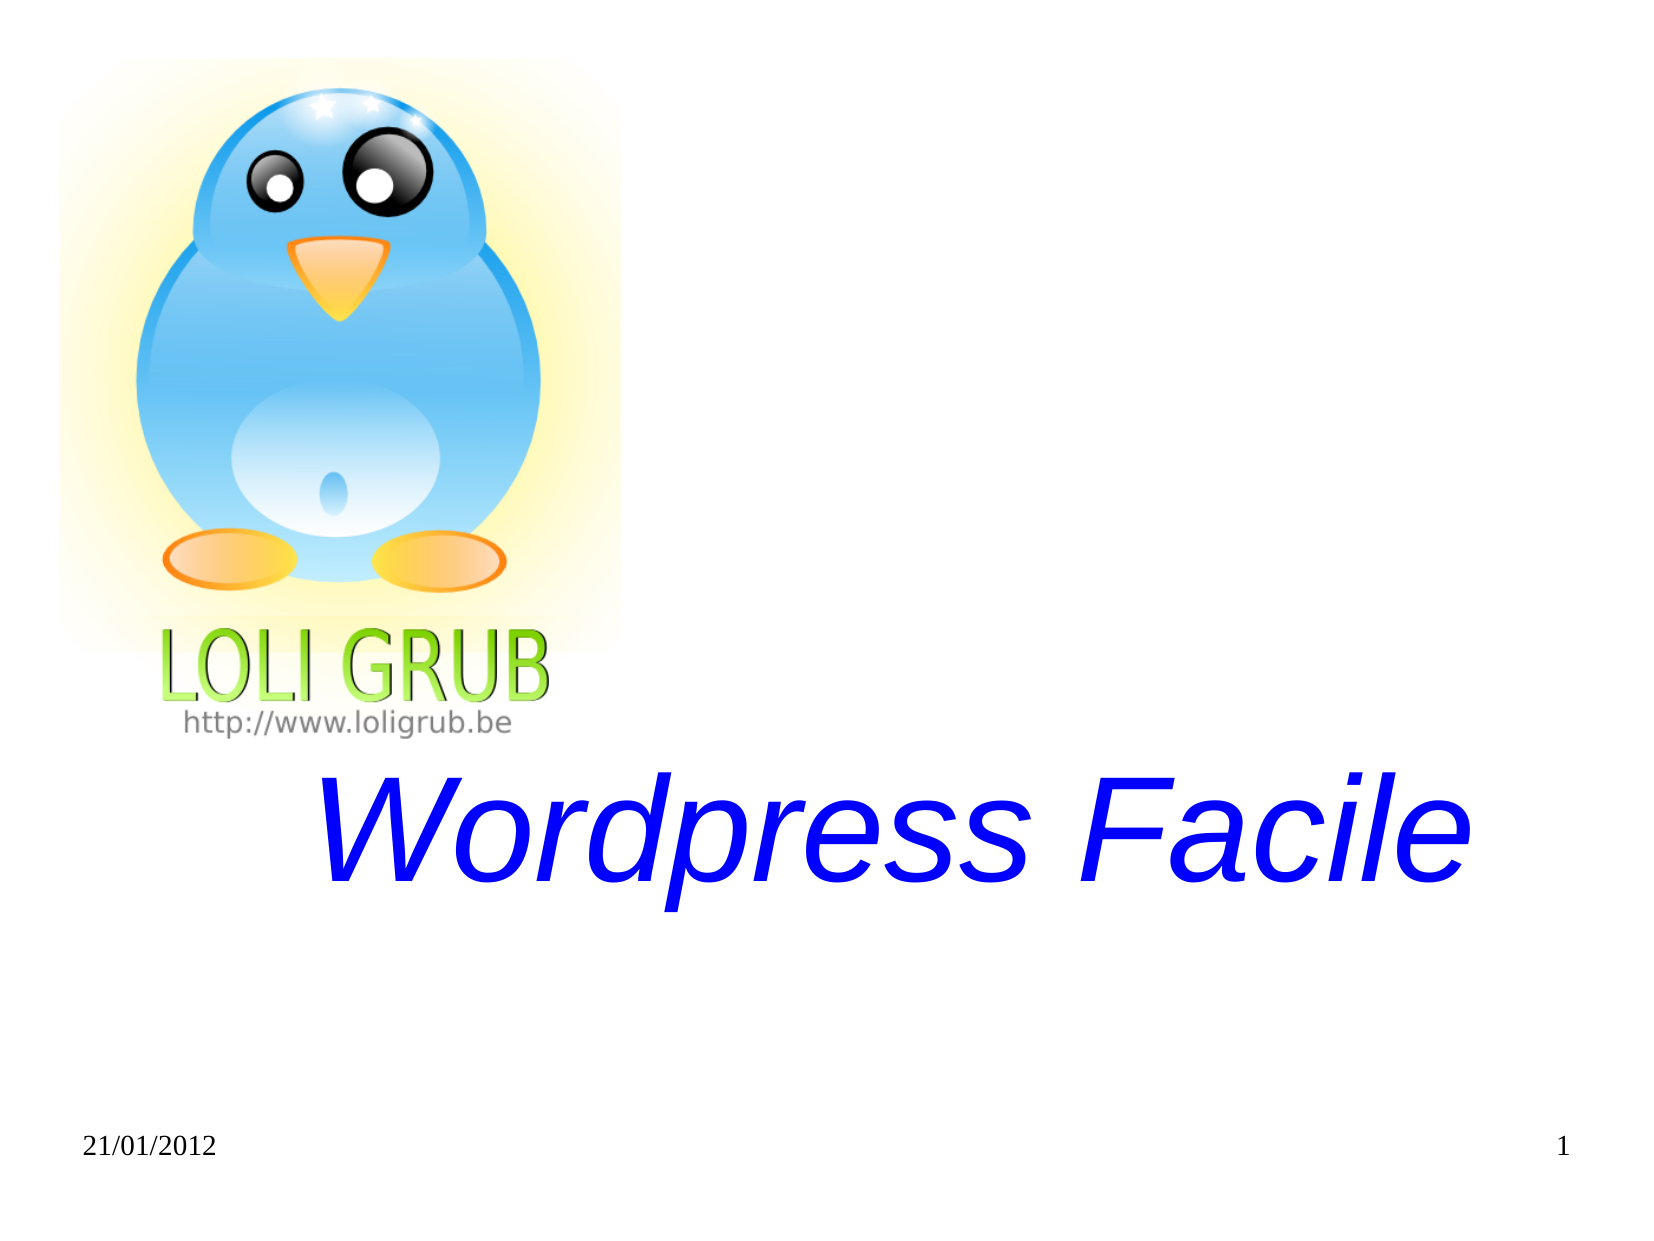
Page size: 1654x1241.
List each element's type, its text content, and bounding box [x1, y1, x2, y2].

text_box Wordpress Facile [295, 738, 1478, 1025]
picture [59, 58, 621, 768]
